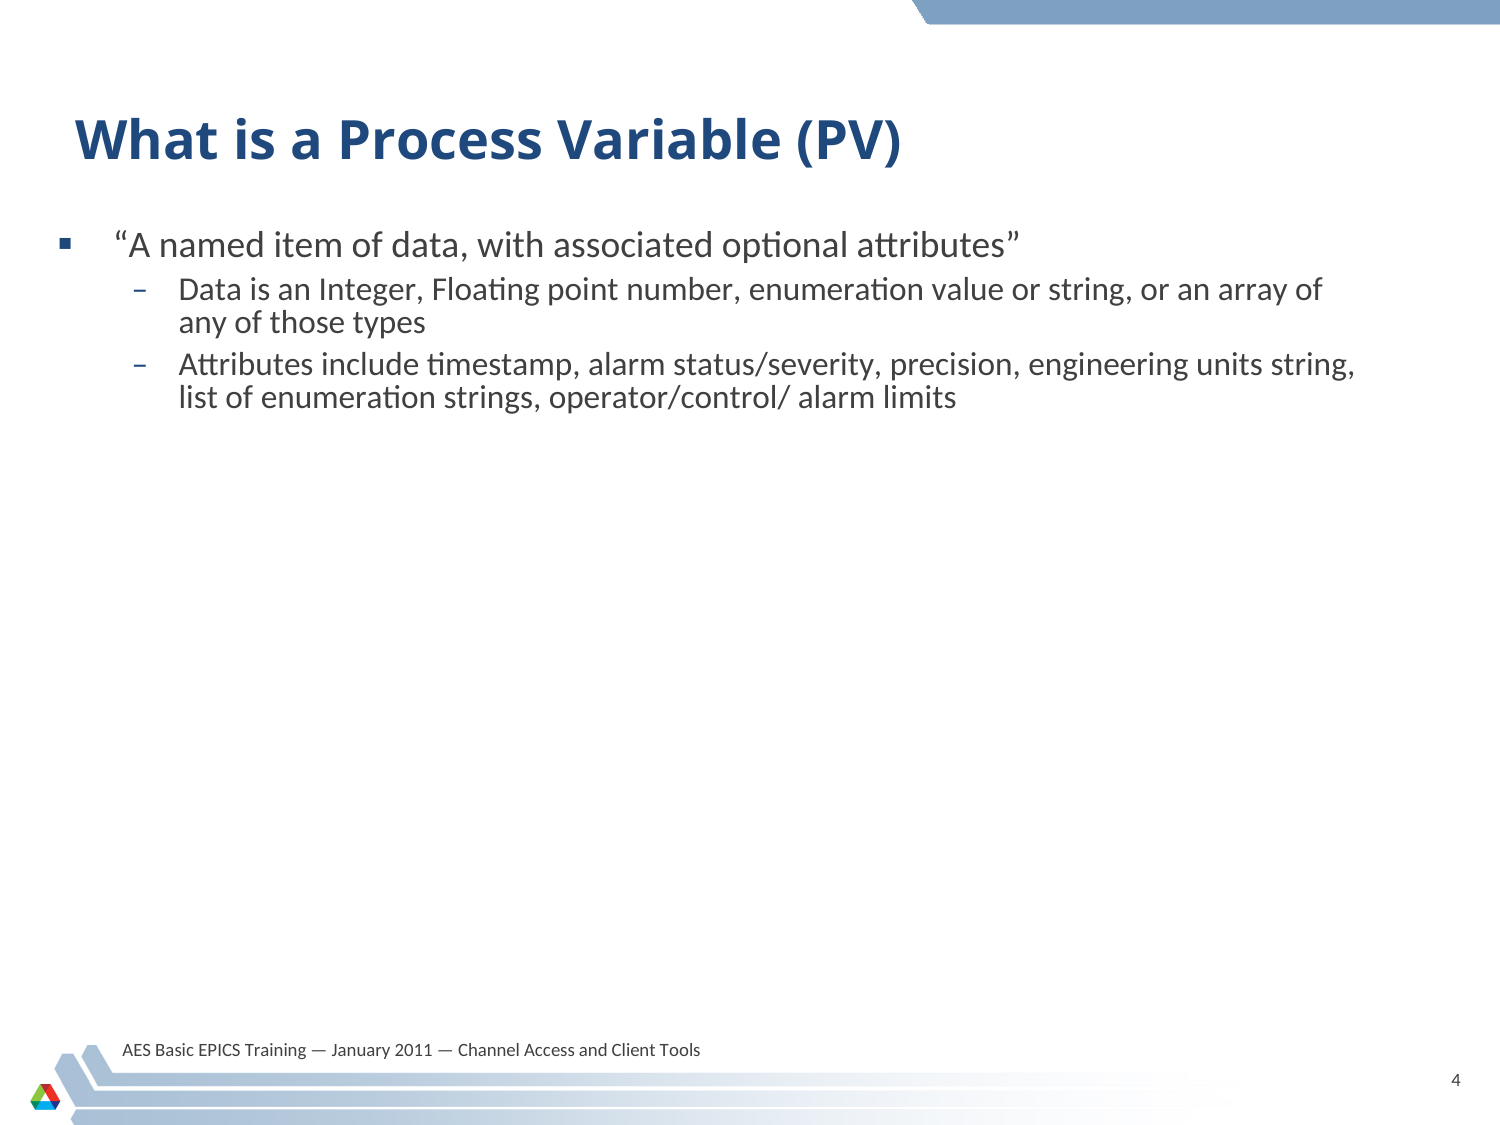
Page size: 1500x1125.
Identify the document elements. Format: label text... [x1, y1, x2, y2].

list “A named item of data, with associated optional attributes” Data is an Integer, Floating point number, enumeration value or string, or an array of any of those types Attributes include timestamp, alarm status/severity, precision, engineering units string, list of enumeration strings, operator/control/ alarm limits [56, 229, 1359, 725]
picture [0, 0, 1500, 26]
title What is a Process Variable (PV) [75, 45, 1426, 233]
picture [0, 1037, 1500, 1125]
